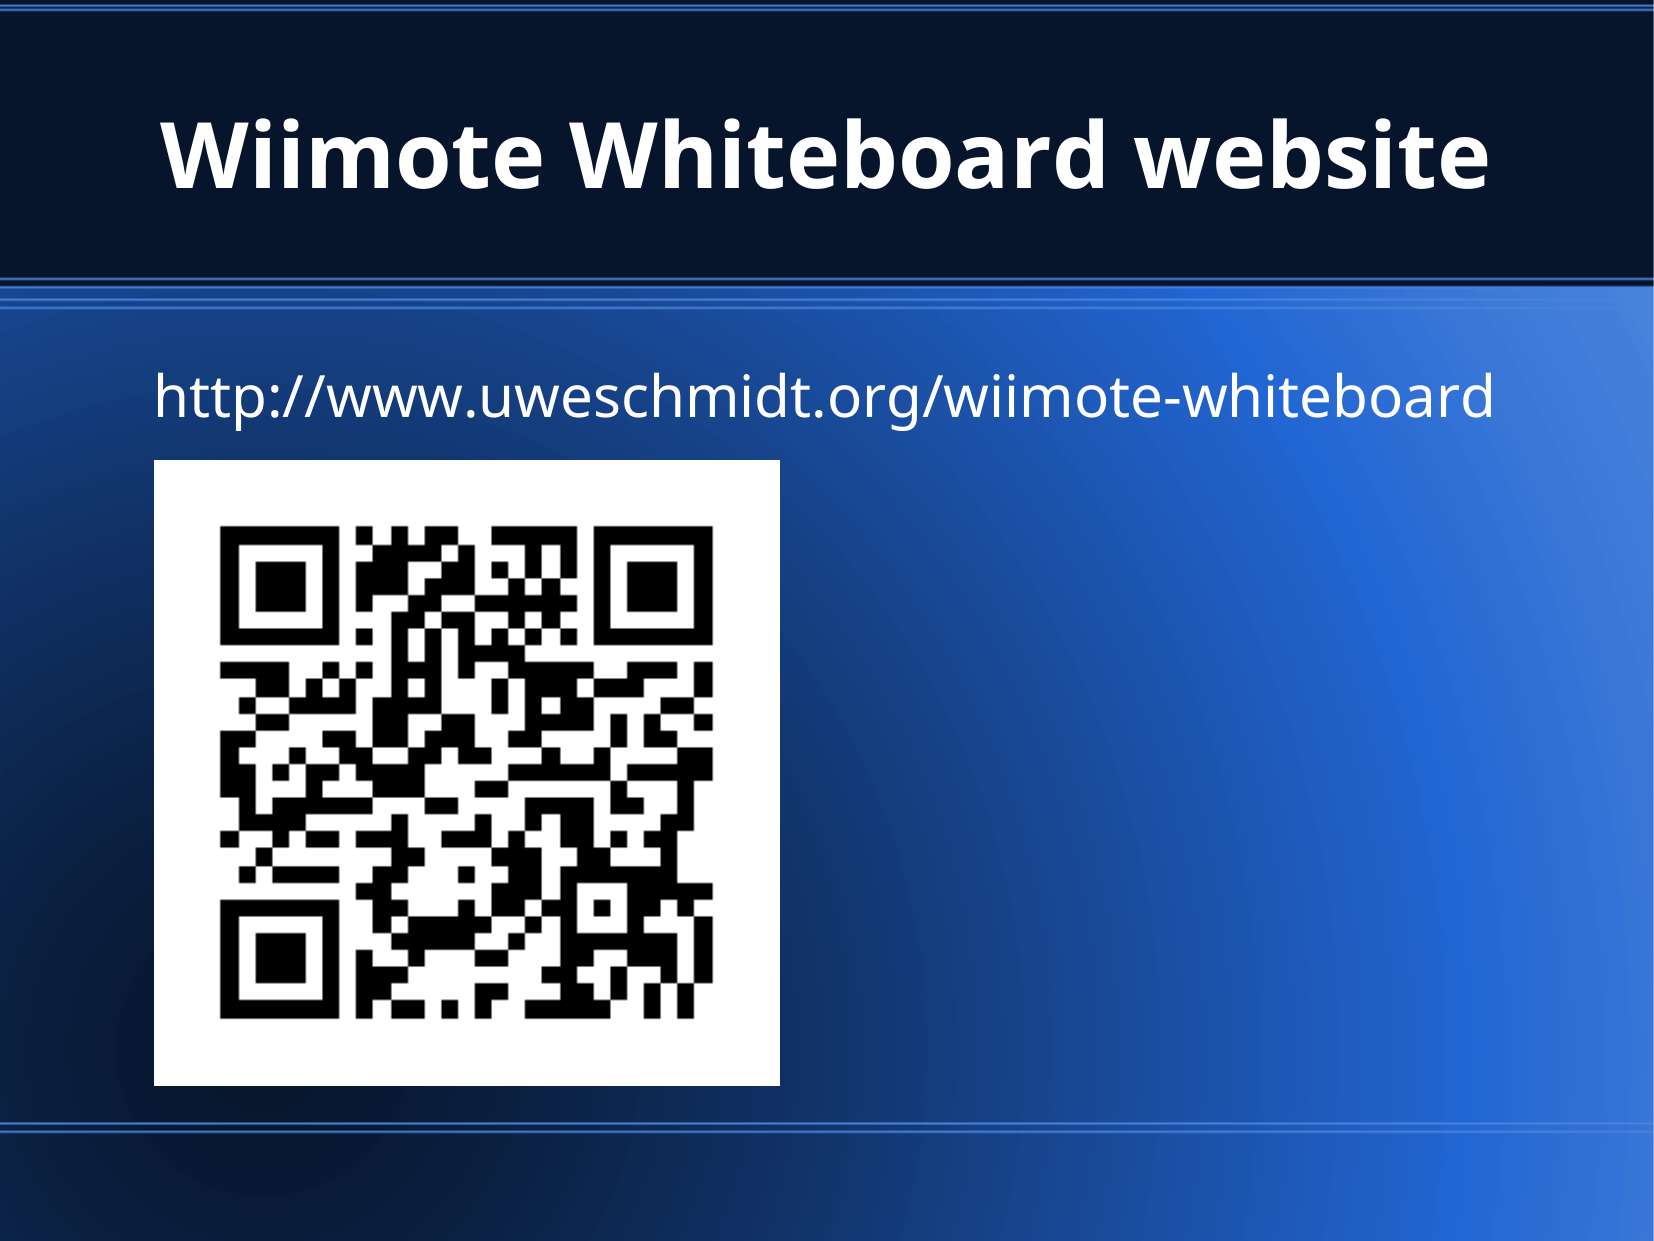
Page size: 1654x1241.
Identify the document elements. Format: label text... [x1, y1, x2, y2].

picture [0, 0, 1654, 1241]
list http://www.uweschmidt.org/wiimote-whiteboard [82, 355, 1571, 1174]
title Wiimote Whiteboard website [82, 49, 1571, 257]
